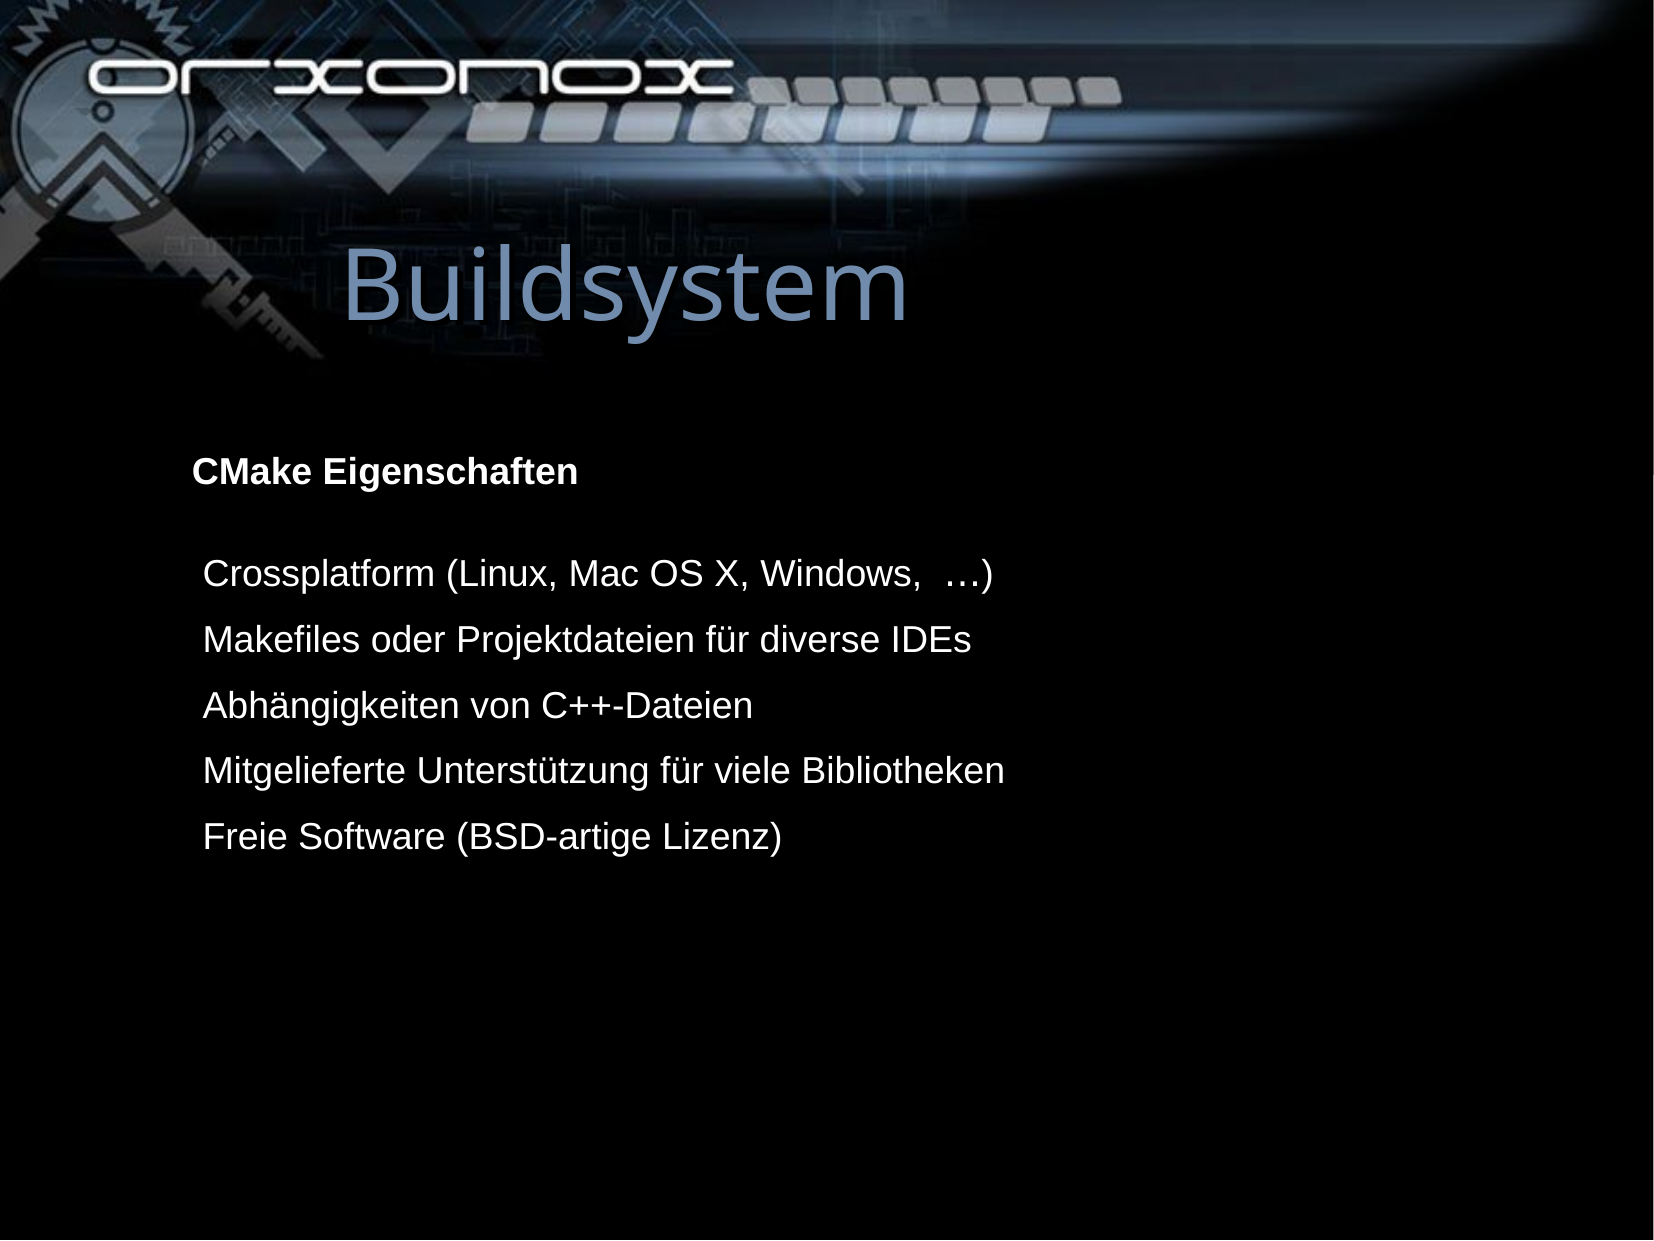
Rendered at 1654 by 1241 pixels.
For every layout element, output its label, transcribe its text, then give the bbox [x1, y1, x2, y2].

text_box Buildsystem [324, 205, 1300, 337]
picture [0, 0, 1654, 475]
text_box CMake Eigenschaften Crossplatform (Linux, Mac OS X, Windows, …) Makefiles oder Projektdateien für diverse IDEs Abhängigkeiten von C++-Dateien Mitgelieferte Unterstützung für viele Bibliotheken Freie Software (BSD-artige Lizenz) [177, 442, 1329, 931]
